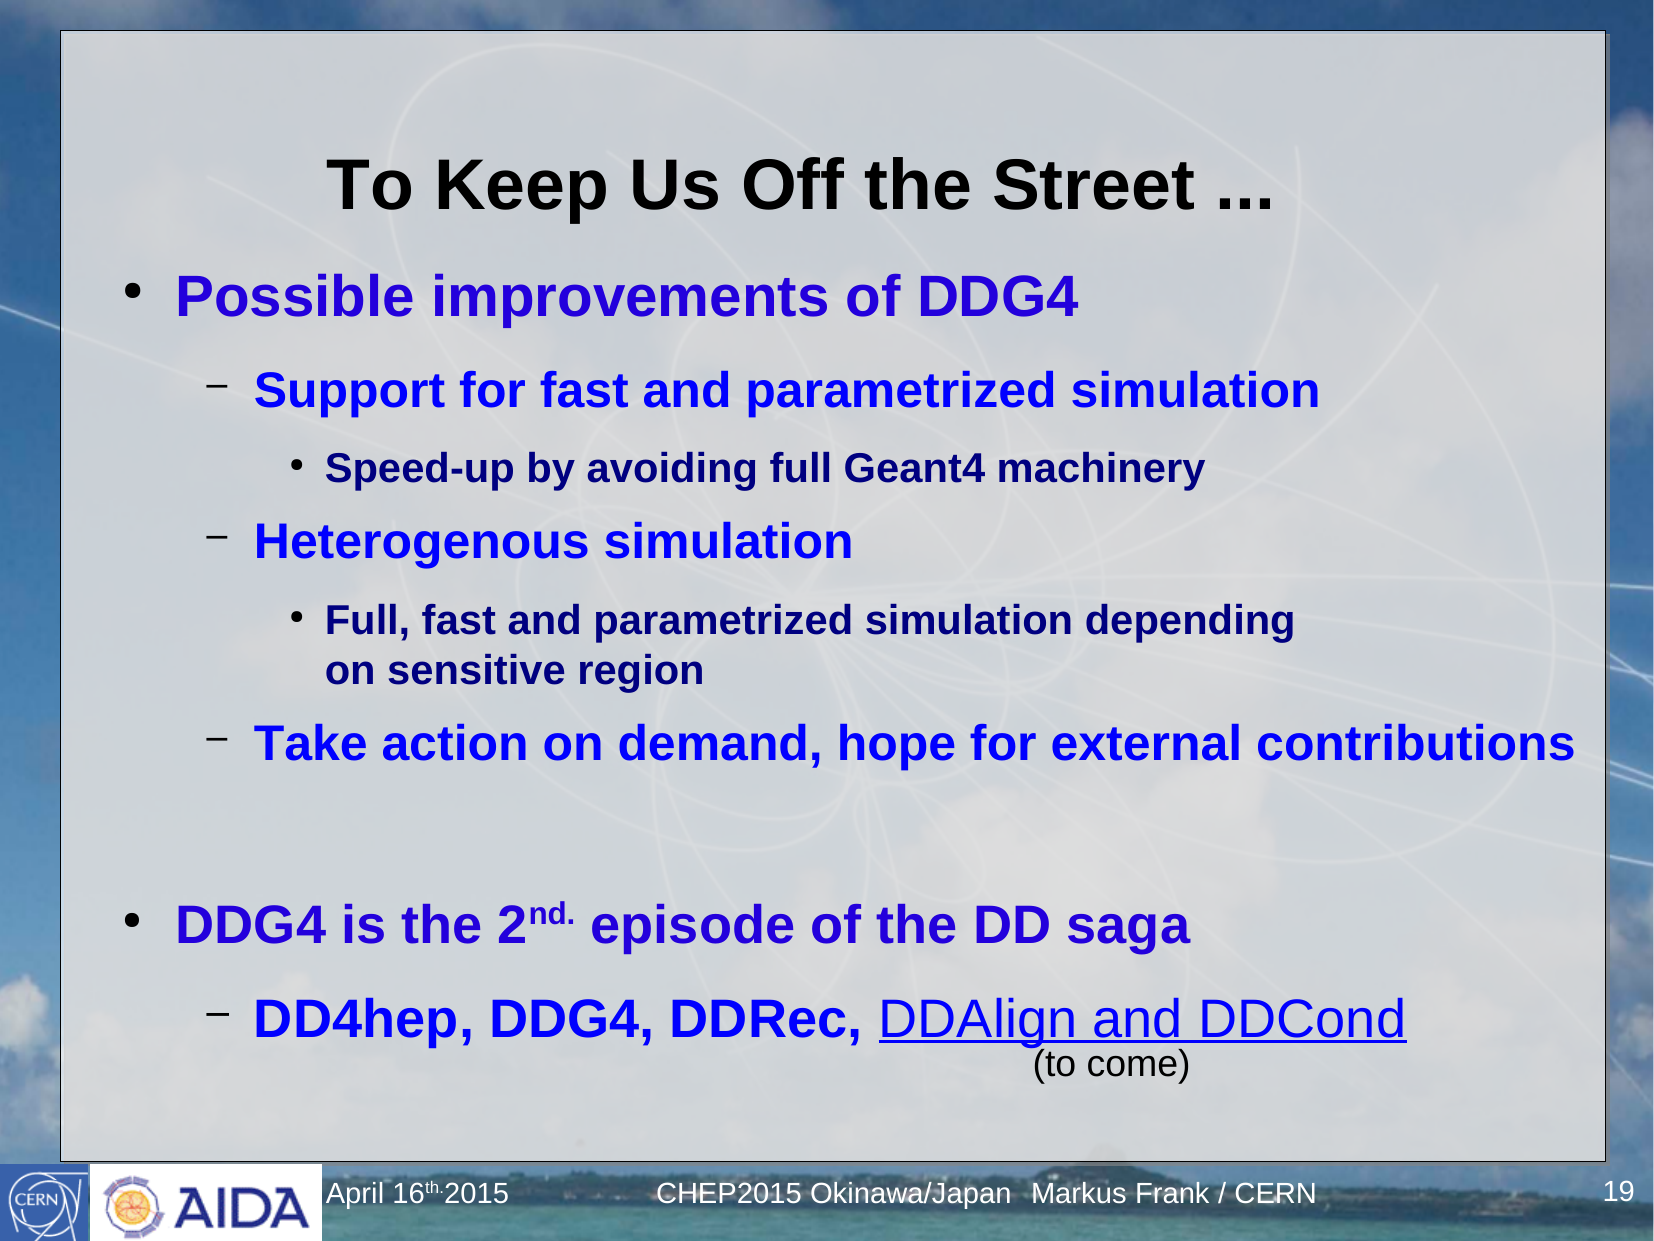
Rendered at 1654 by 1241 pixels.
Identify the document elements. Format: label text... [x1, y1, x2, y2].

text_box (to come) [1017, 1034, 1206, 1092]
picture [0, 0, 1654, 1241]
title To Keep Us Off the Street ... [90, 111, 1489, 250]
list Possible improvements of DDG4 Support for fast and parametrized simulation Speed-up by avoiding full Geant4 machinery Heterogenous simulation Full, fast and parametrized simulation depending on sensitive region Take action on demand, hope for external contributions DDG4 is the 2nd. episode of the DD saga DD4hep, DDG4, DDRec, DDAlign and DDCond [90, 250, 1611, 1107]
